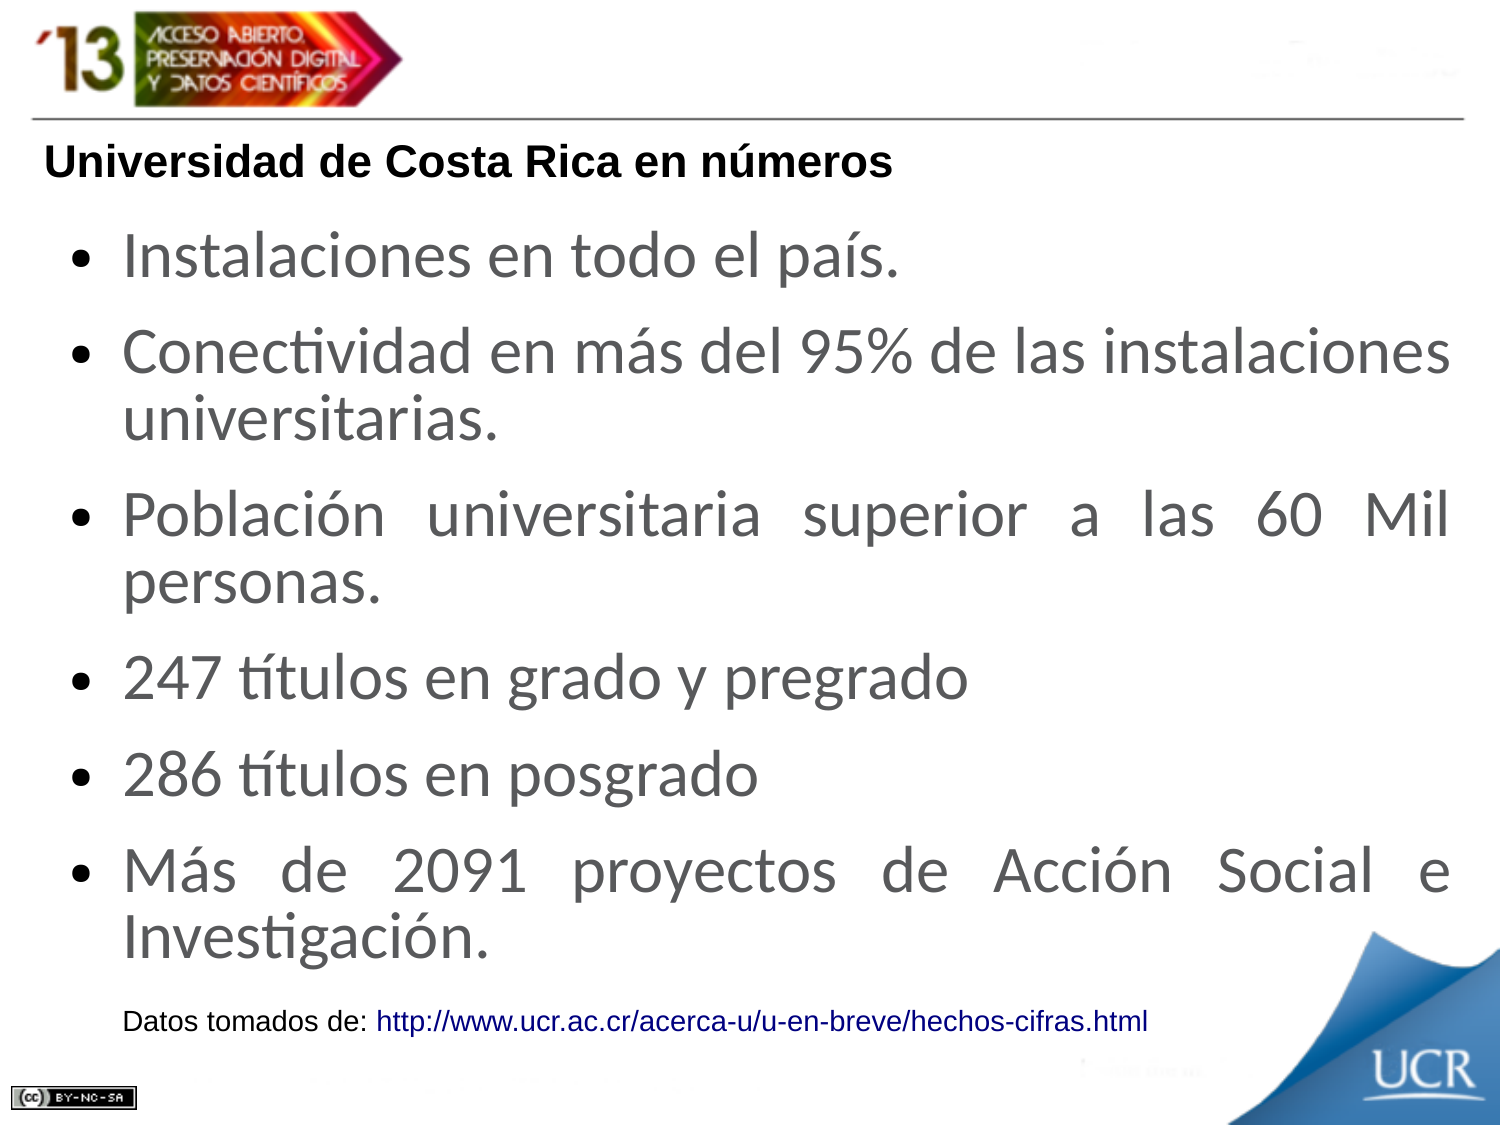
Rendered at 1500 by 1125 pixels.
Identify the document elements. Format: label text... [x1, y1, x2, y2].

picture [0, 0, 1500, 1125]
title Universidad de Costa Rica en números [43, 121, 1394, 201]
list Instalaciones en todo el país. Conectividad en más del 95% de las instalaciones universitarias. Población universitaria superior a las 60 Mil personas. 247 títulos en grado y pregrado 286 títulos en posgrado Más de 2091 proyectos de Acción Social e Investigación. Datos tomados de: http://www.ucr.ac.cr/acerca-u/u-en-breve/hechos-cifras.html [51, 227, 1453, 1063]
